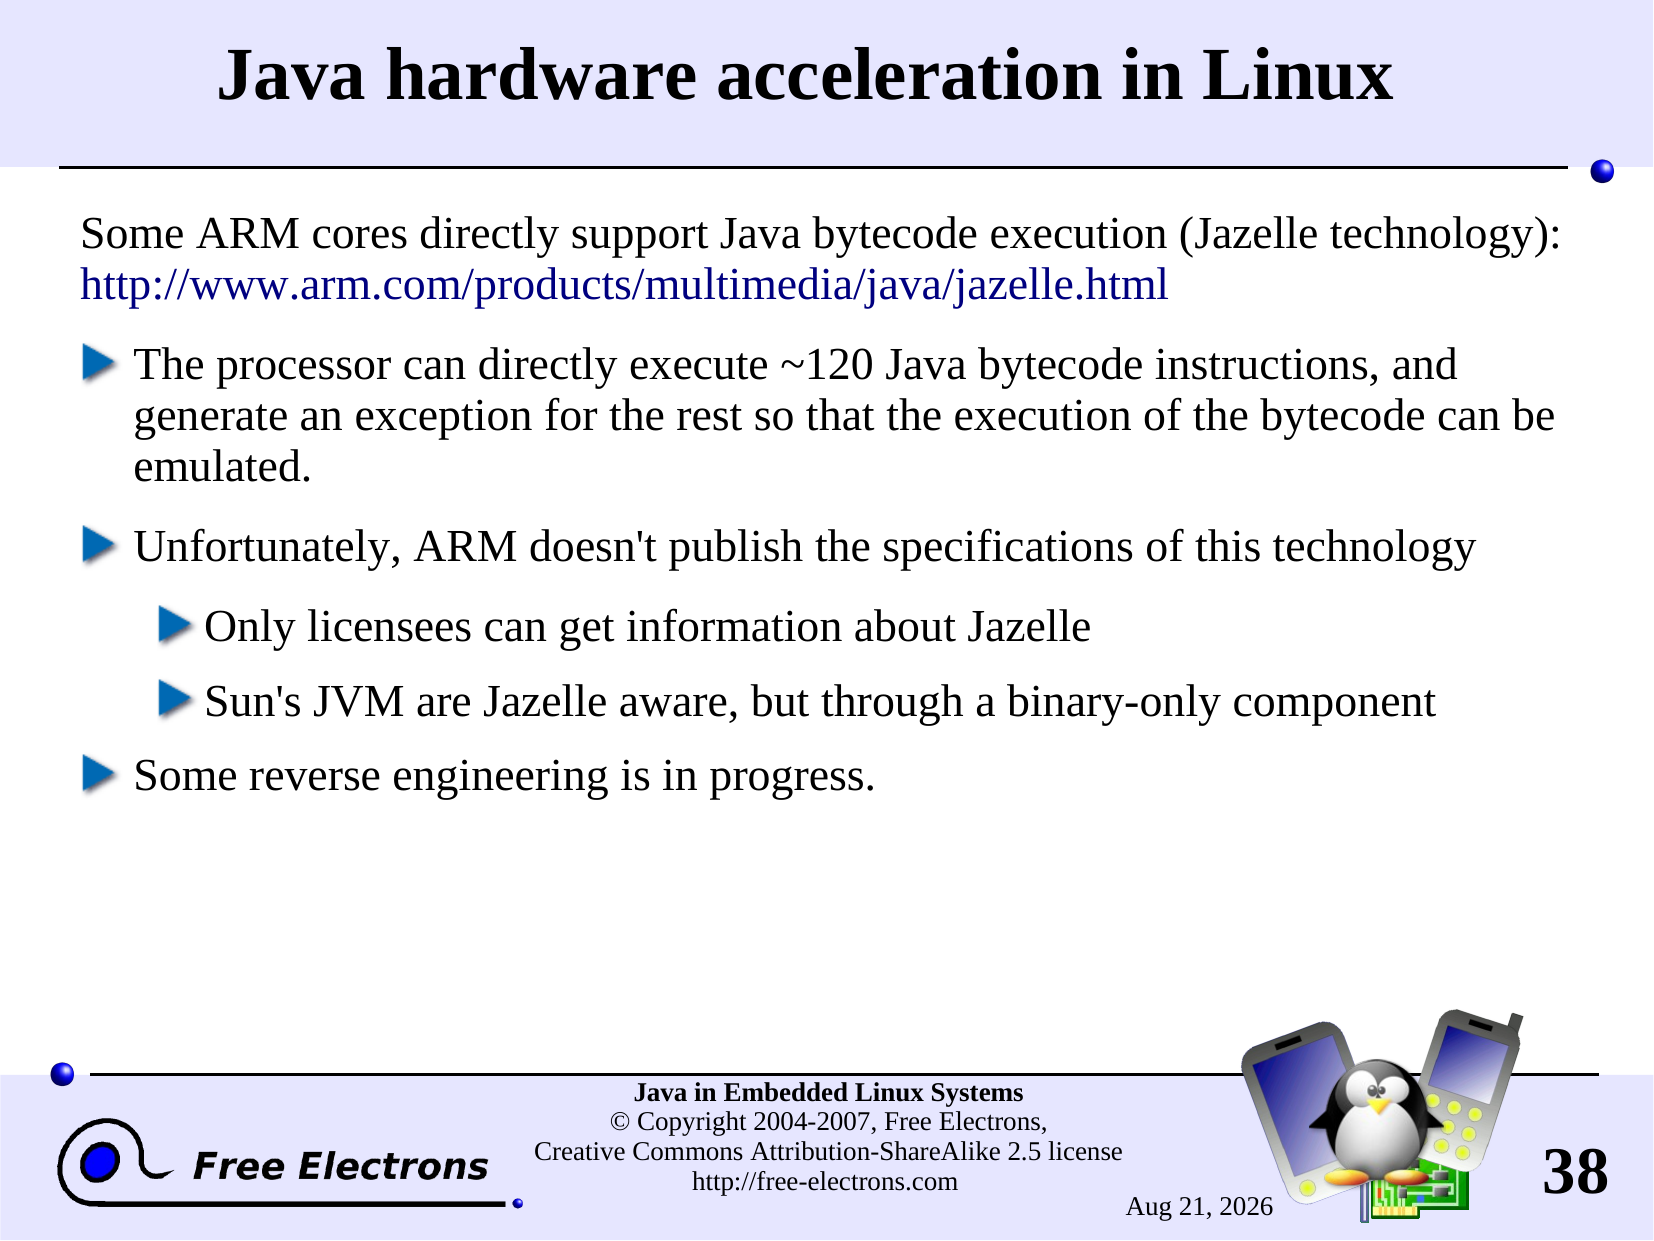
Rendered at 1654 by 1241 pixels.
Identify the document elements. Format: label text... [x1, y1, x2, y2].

picture [50, 1107, 527, 1216]
picture [1228, 1058, 1524, 1241]
title Java hardware acceleration in Linux [60, 25, 1551, 124]
list Some ARM cores directly support Java bytecode execution (Jazelle technology): http://www.arm.com/products/multimedia/java/jazelle.html The processor can directly execute ~120 Java bytecode instructions, and generate an exception for the rest so that the execution of the bytecode can be emulated. Unfortunately, ARM doesn't publish the specifications of this technology Only licensees can get information about Jazelle Sun's JVM are Jazelle aware, but through a binary-only component Some reverse engineering is in progress. [62, 208, 1599, 1058]
